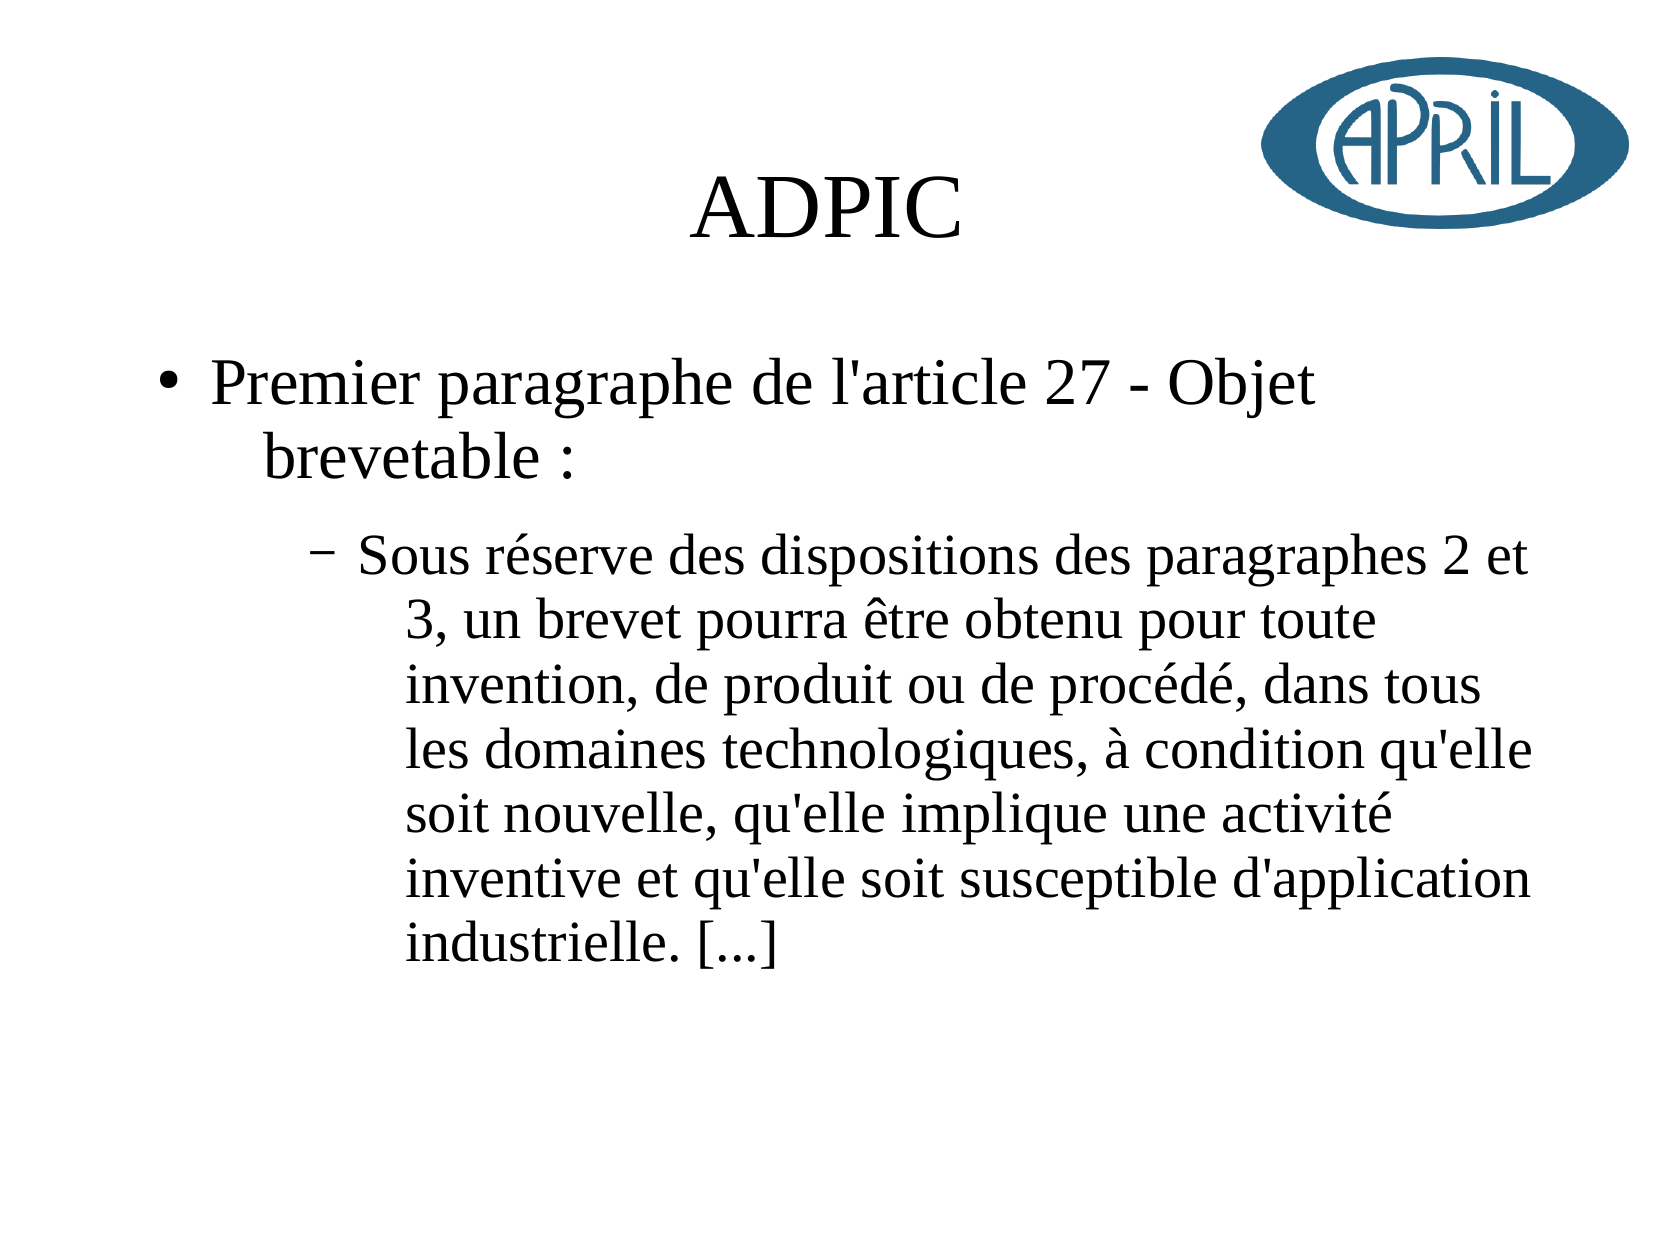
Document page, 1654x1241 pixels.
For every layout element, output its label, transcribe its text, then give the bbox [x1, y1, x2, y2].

title ADPIC [121, 102, 1534, 311]
list Premier paragraphe de l'article 27 - Objet brevetable : Sous réserve des dispositions des paragraphes 2 et 3, un brevet pourra être obtenu pour toute invention, de produit ou de procédé, dans tous les domaines technologiques, à condition qu'elle soit nouvelle, qu'elle implique une activité inventive et qu'elle soit susceptible d'application industrielle. [...] [121, 344, 1534, 1127]
picture [1261, 57, 1629, 229]
